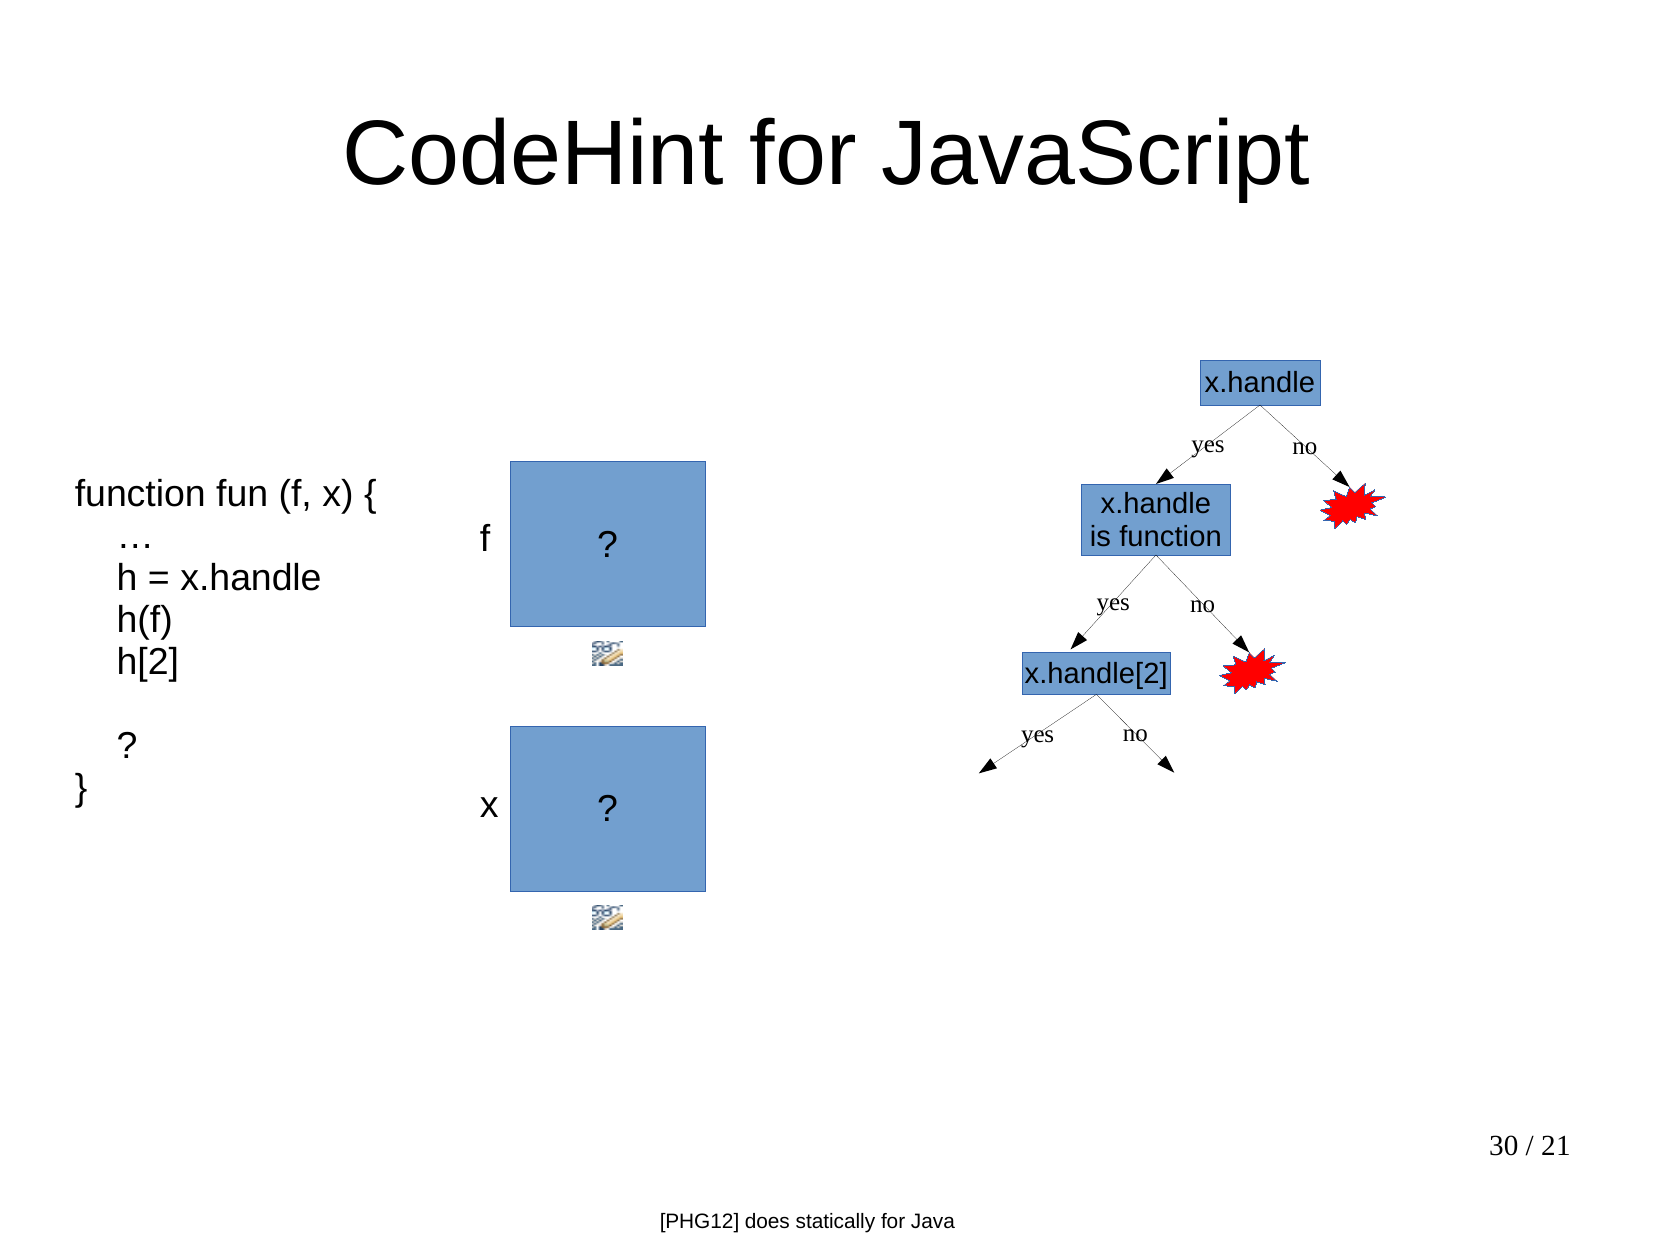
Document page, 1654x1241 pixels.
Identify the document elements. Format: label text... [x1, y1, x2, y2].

text_box [1219, 648, 1286, 694]
text_box function fun (f, x) { … h = x.handle h(f) h[2] ? } [60, 465, 451, 886]
text_box [PHG12] does statically for Java [645, 1202, 982, 1241]
text_box [1320, 483, 1386, 529]
picture [592, 641, 623, 666]
text_box ? [510, 461, 706, 627]
picture [592, 905, 623, 931]
text_box f [465, 510, 511, 567]
text_box x.handle [1200, 360, 1321, 406]
text_box x.handle[2] [1022, 652, 1171, 695]
text_box ? [510, 726, 706, 892]
text_box x [465, 775, 511, 833]
text_box x.handle is function [1081, 484, 1231, 556]
title CodeHint for JavaScript [82, 49, 1571, 257]
